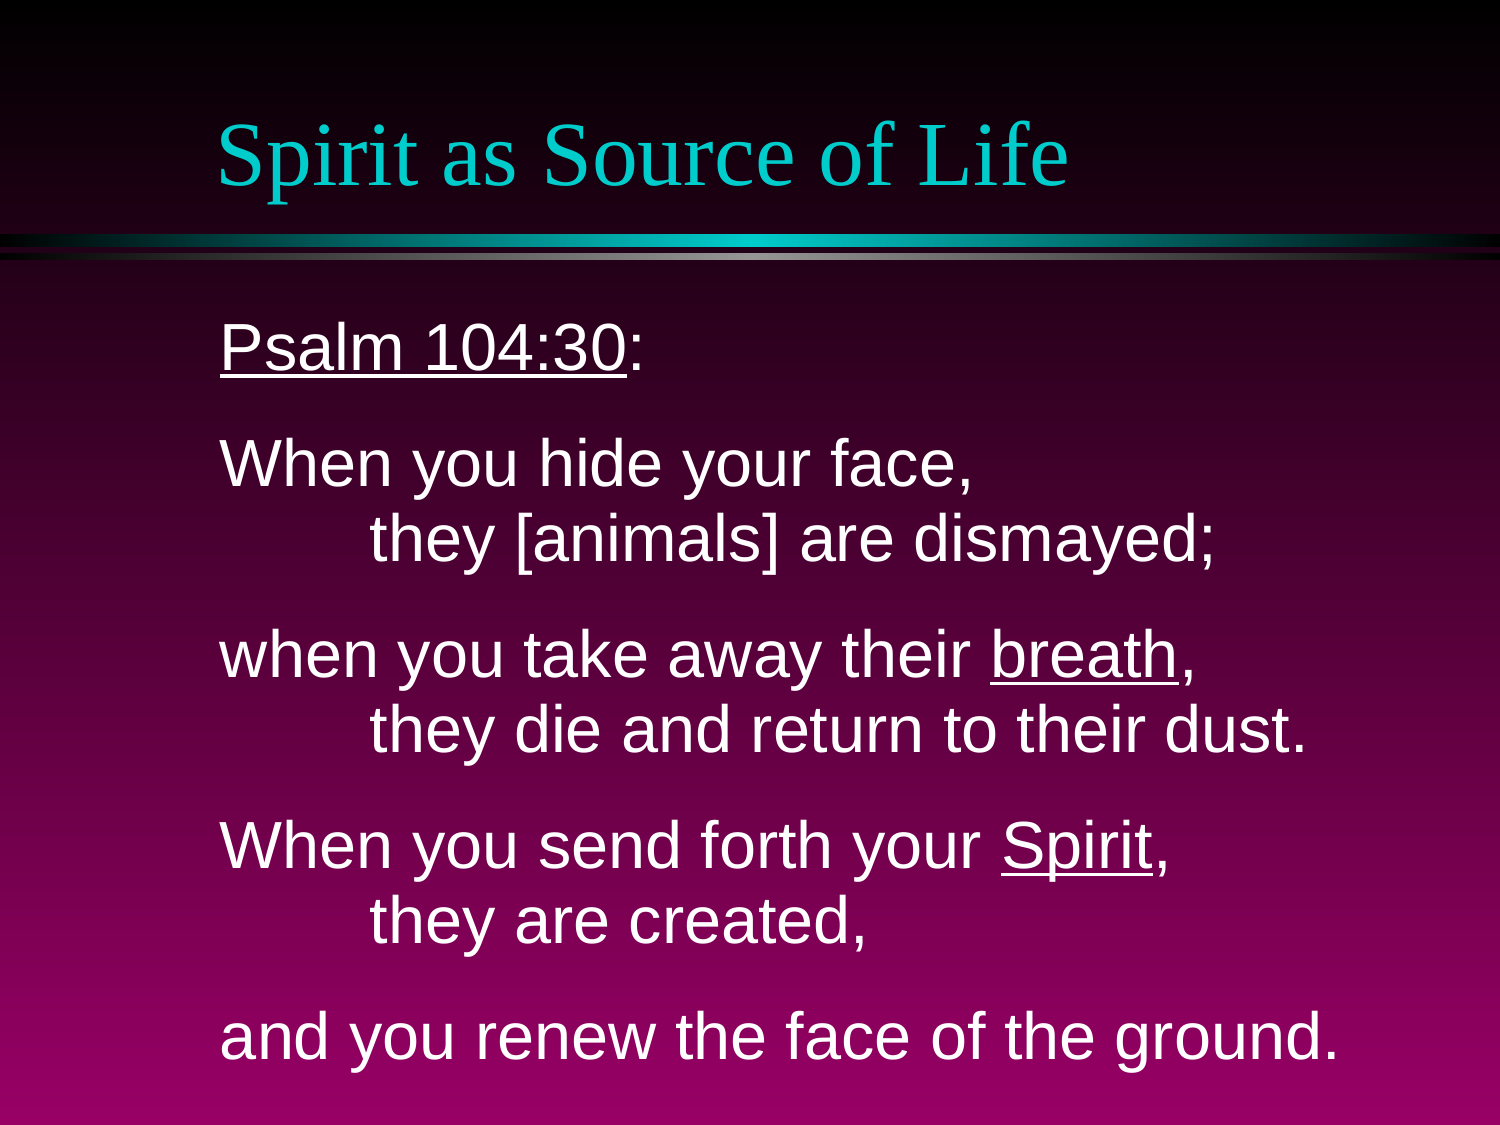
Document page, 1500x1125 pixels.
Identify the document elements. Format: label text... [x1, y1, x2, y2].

text_box Psalm 104:30: When you hide your face, they [animals] are dismayed; when you take away their breath, they die and return to their dust. When you send forth your Spirit, they are created, and you renew the face of the ground. [205, 302, 1431, 1083]
title Spirit as Source of Life [200, 34, 1476, 213]
